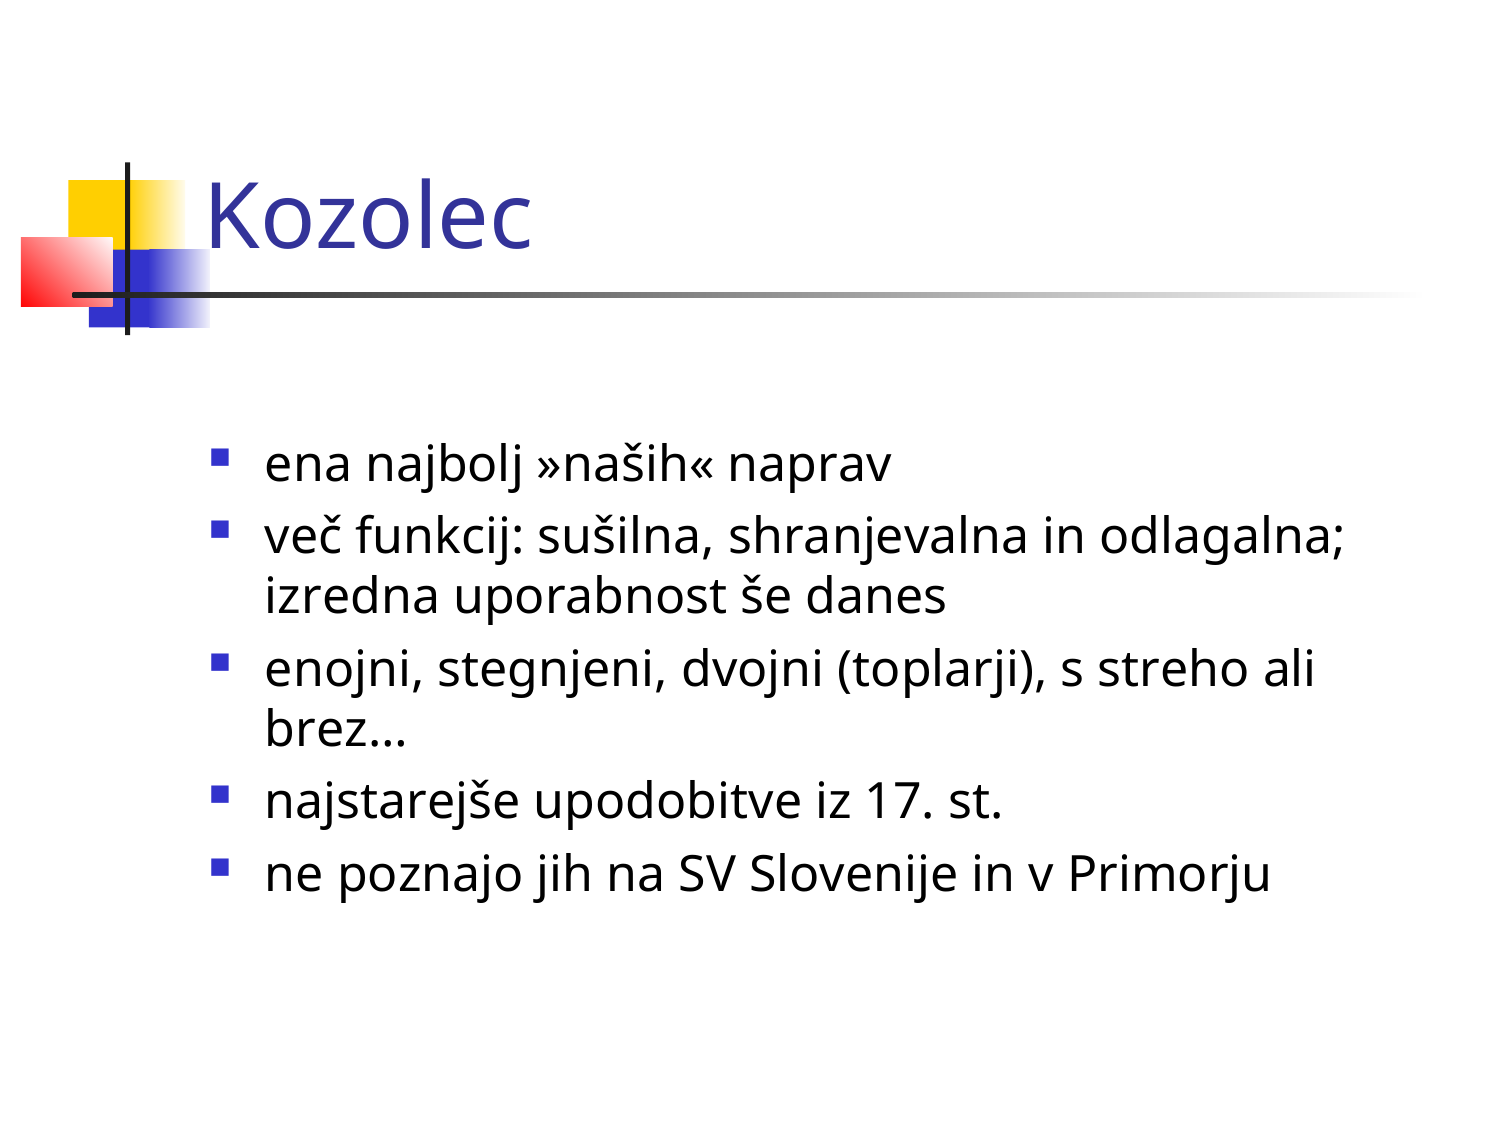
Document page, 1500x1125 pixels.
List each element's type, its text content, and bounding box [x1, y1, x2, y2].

title Kozolec [188, 35, 1468, 276]
list ena najbolj »naših« naprav več funkcij: sušilna, shranjevalna in odlagalna; izredna uporabnost še danes enojni, stegnjeni, dvojni (toplarji), s streho ali brez… najstarejše upodobitve iz 17. st. ne poznajo jih na SV Slovenije in v Primorju [193, 331, 1469, 1007]
